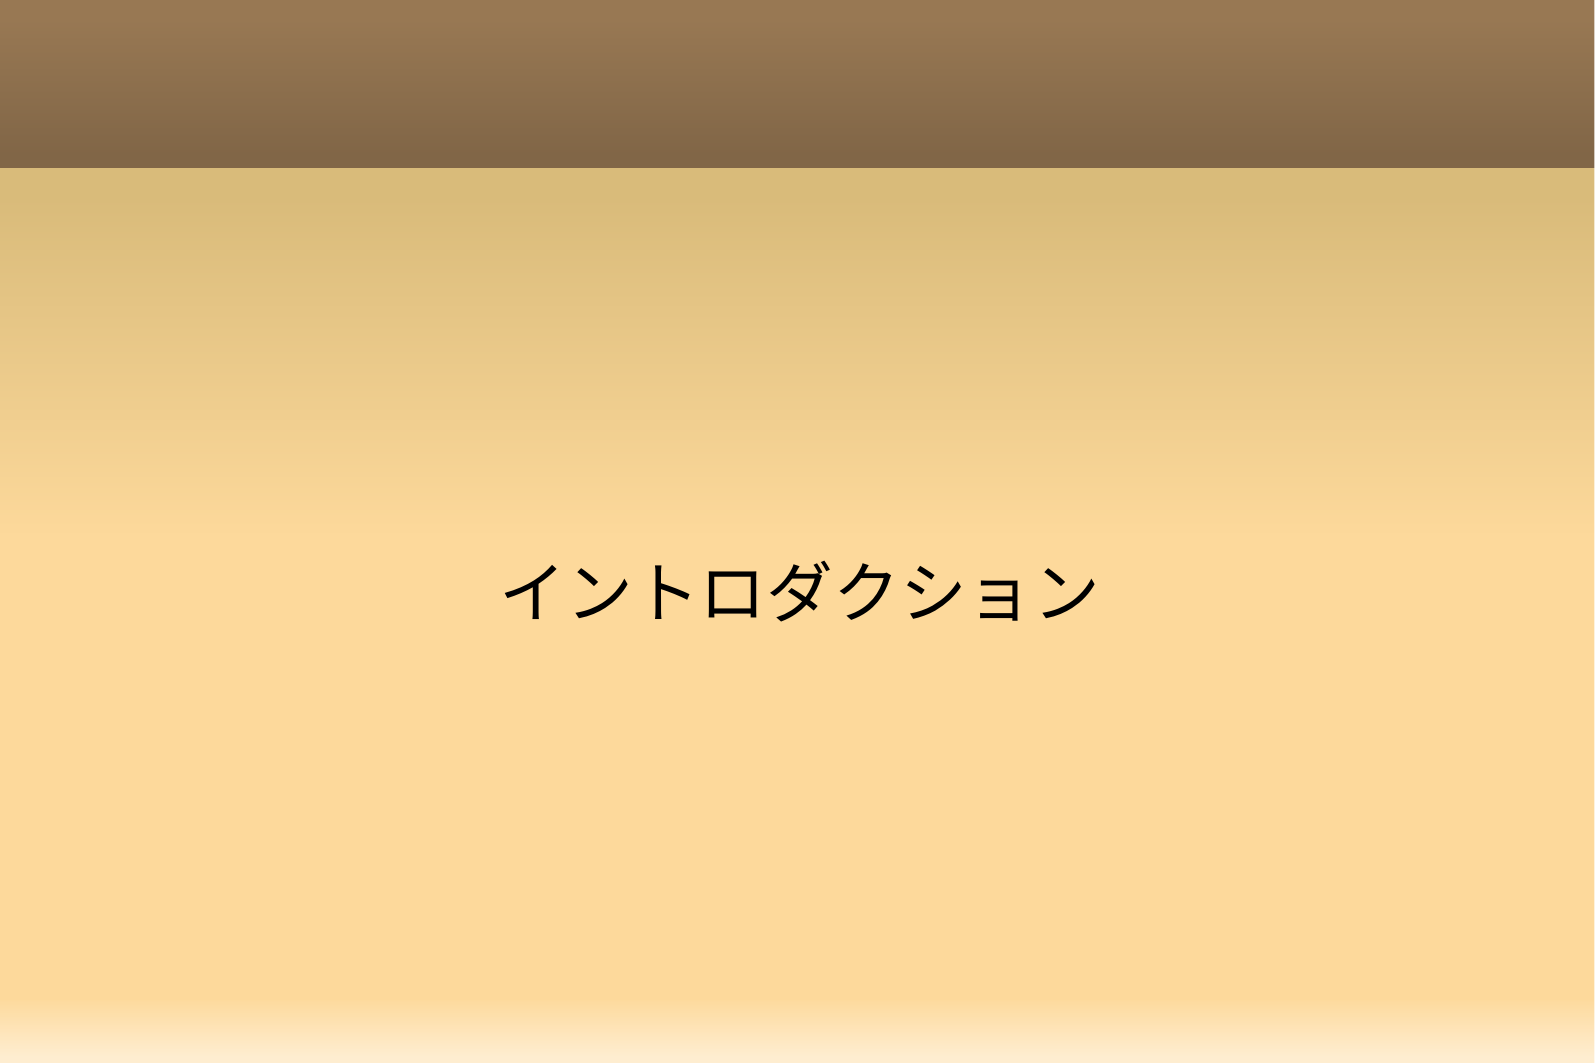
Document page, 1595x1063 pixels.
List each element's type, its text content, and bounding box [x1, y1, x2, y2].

subtitle イントロダクション [82, 243, 1518, 945]
picture [0, 0, 1595, 1063]
